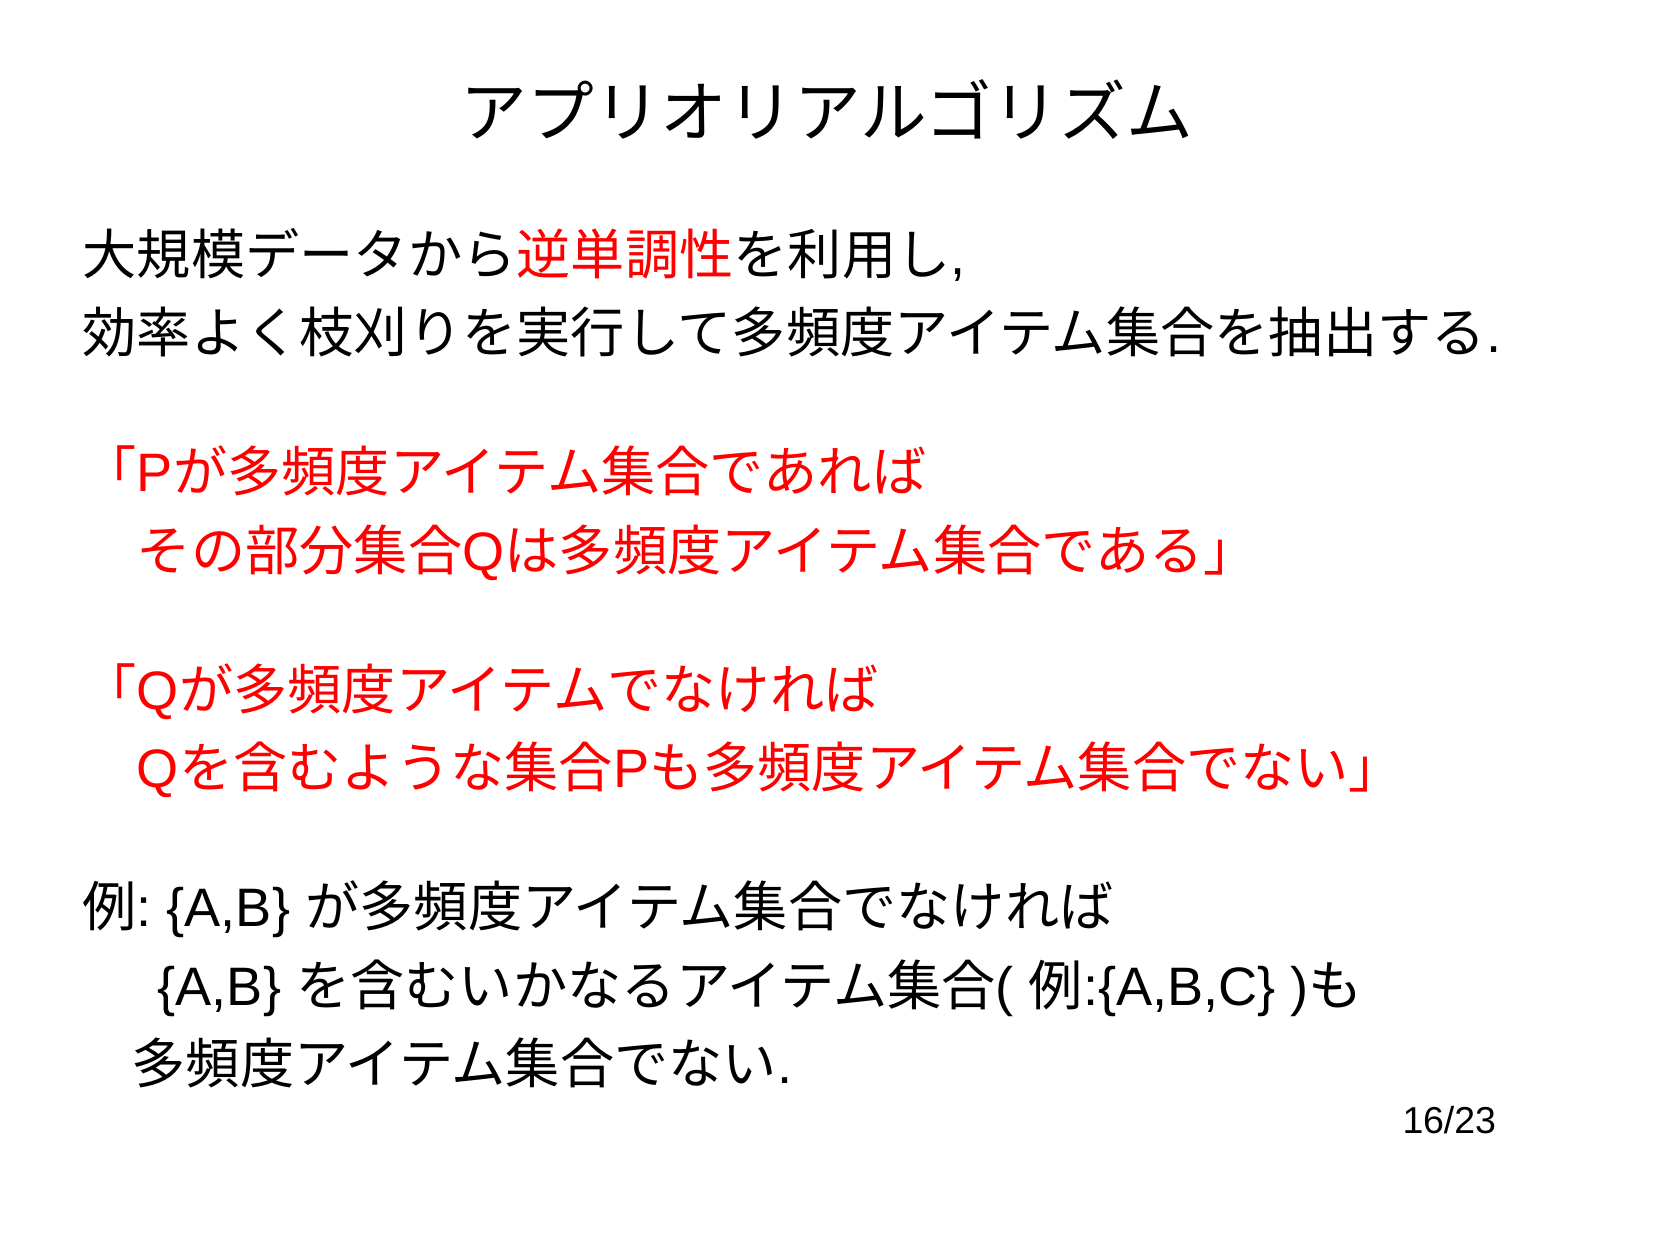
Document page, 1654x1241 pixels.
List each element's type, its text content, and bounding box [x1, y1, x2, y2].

subtitle アプリオリアルゴリズム 大規模データから逆単調性を利用し, 効率よく枝刈りを実行して多頻度アイテム集合を抽出する. 「Pが多頻度アイテム集合であれば その部分集合Qは多頻度アイテム集合である」 「Qが多頻度アイテムでなければ Qを含むような集合Pも多頻度アイテム集合でない」 例: {A,B} が多頻度アイテム集合でなければ {A,B} を含むいかなるアイテム集合( 例:{A,B,C} )も 多頻度アイテム集合でない. [82, 49, 1571, 1109]
text_box 16/23 [1387, 1092, 1536, 1150]
